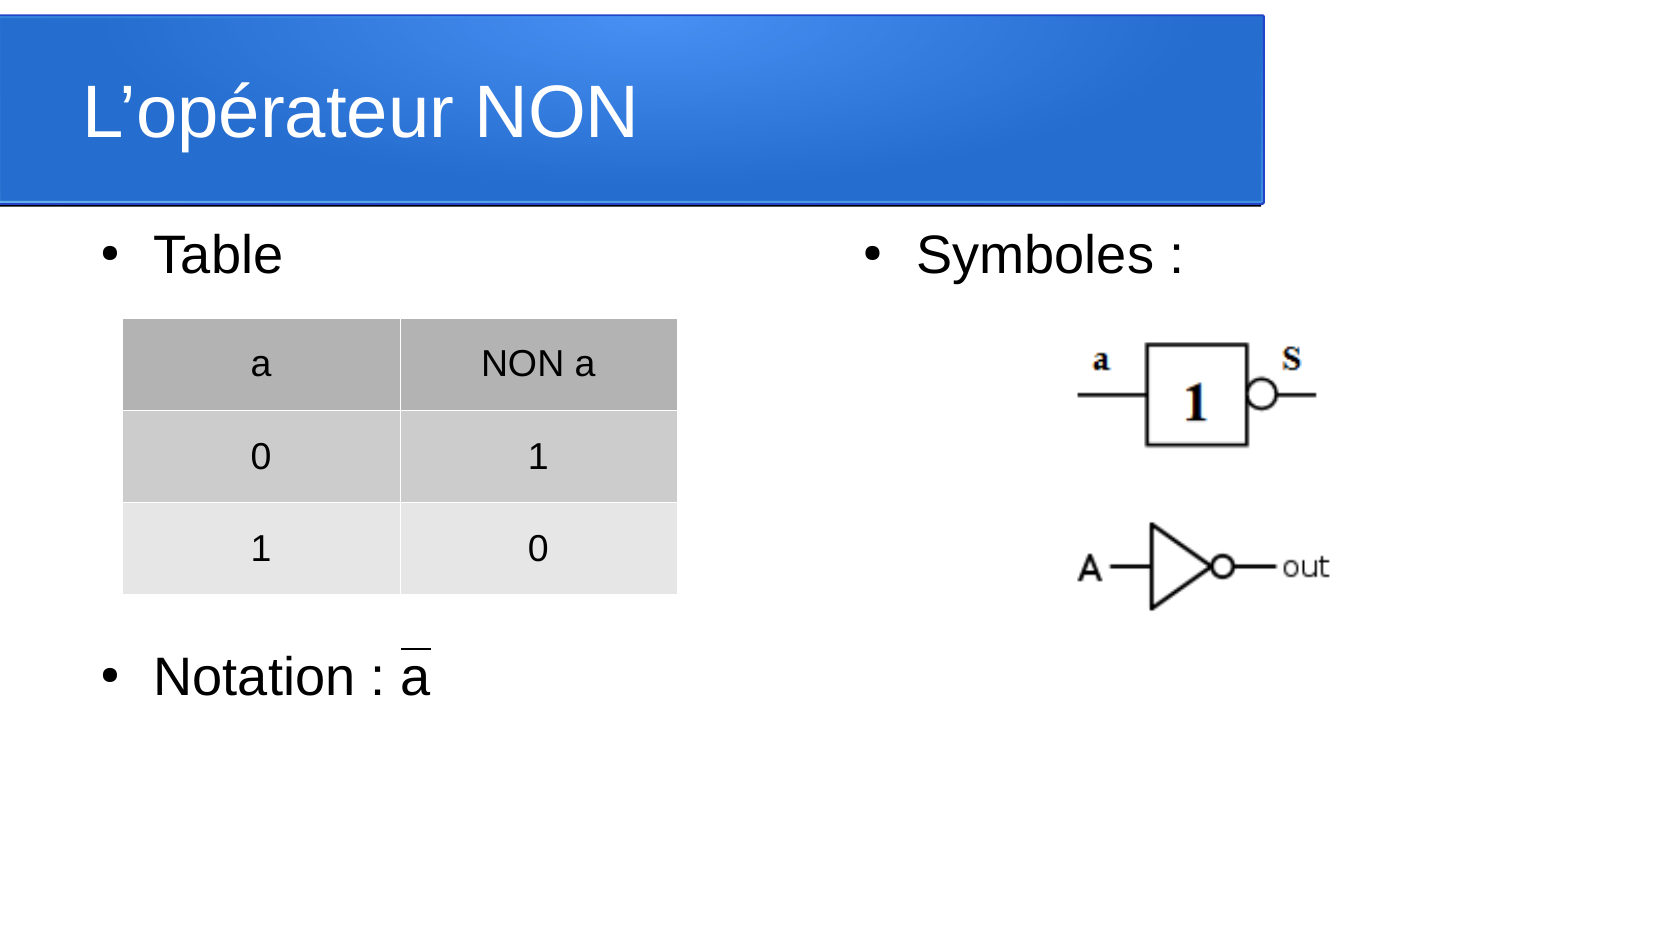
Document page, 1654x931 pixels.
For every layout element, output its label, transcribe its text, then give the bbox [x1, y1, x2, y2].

table_cell 0 [401, 503, 677, 594]
picture [1074, 320, 1323, 461]
table_cell 1 [401, 411, 677, 502]
list Symboles : [845, 224, 1572, 764]
table_header NON a [401, 319, 677, 410]
title L’opérateur NON [82, 35, 1235, 189]
list Table Notation : a [82, 224, 809, 764]
table_cell 1 [123, 503, 400, 594]
table_header a [123, 319, 400, 410]
picture [1074, 519, 1338, 615]
table_cell 0 [123, 411, 400, 502]
